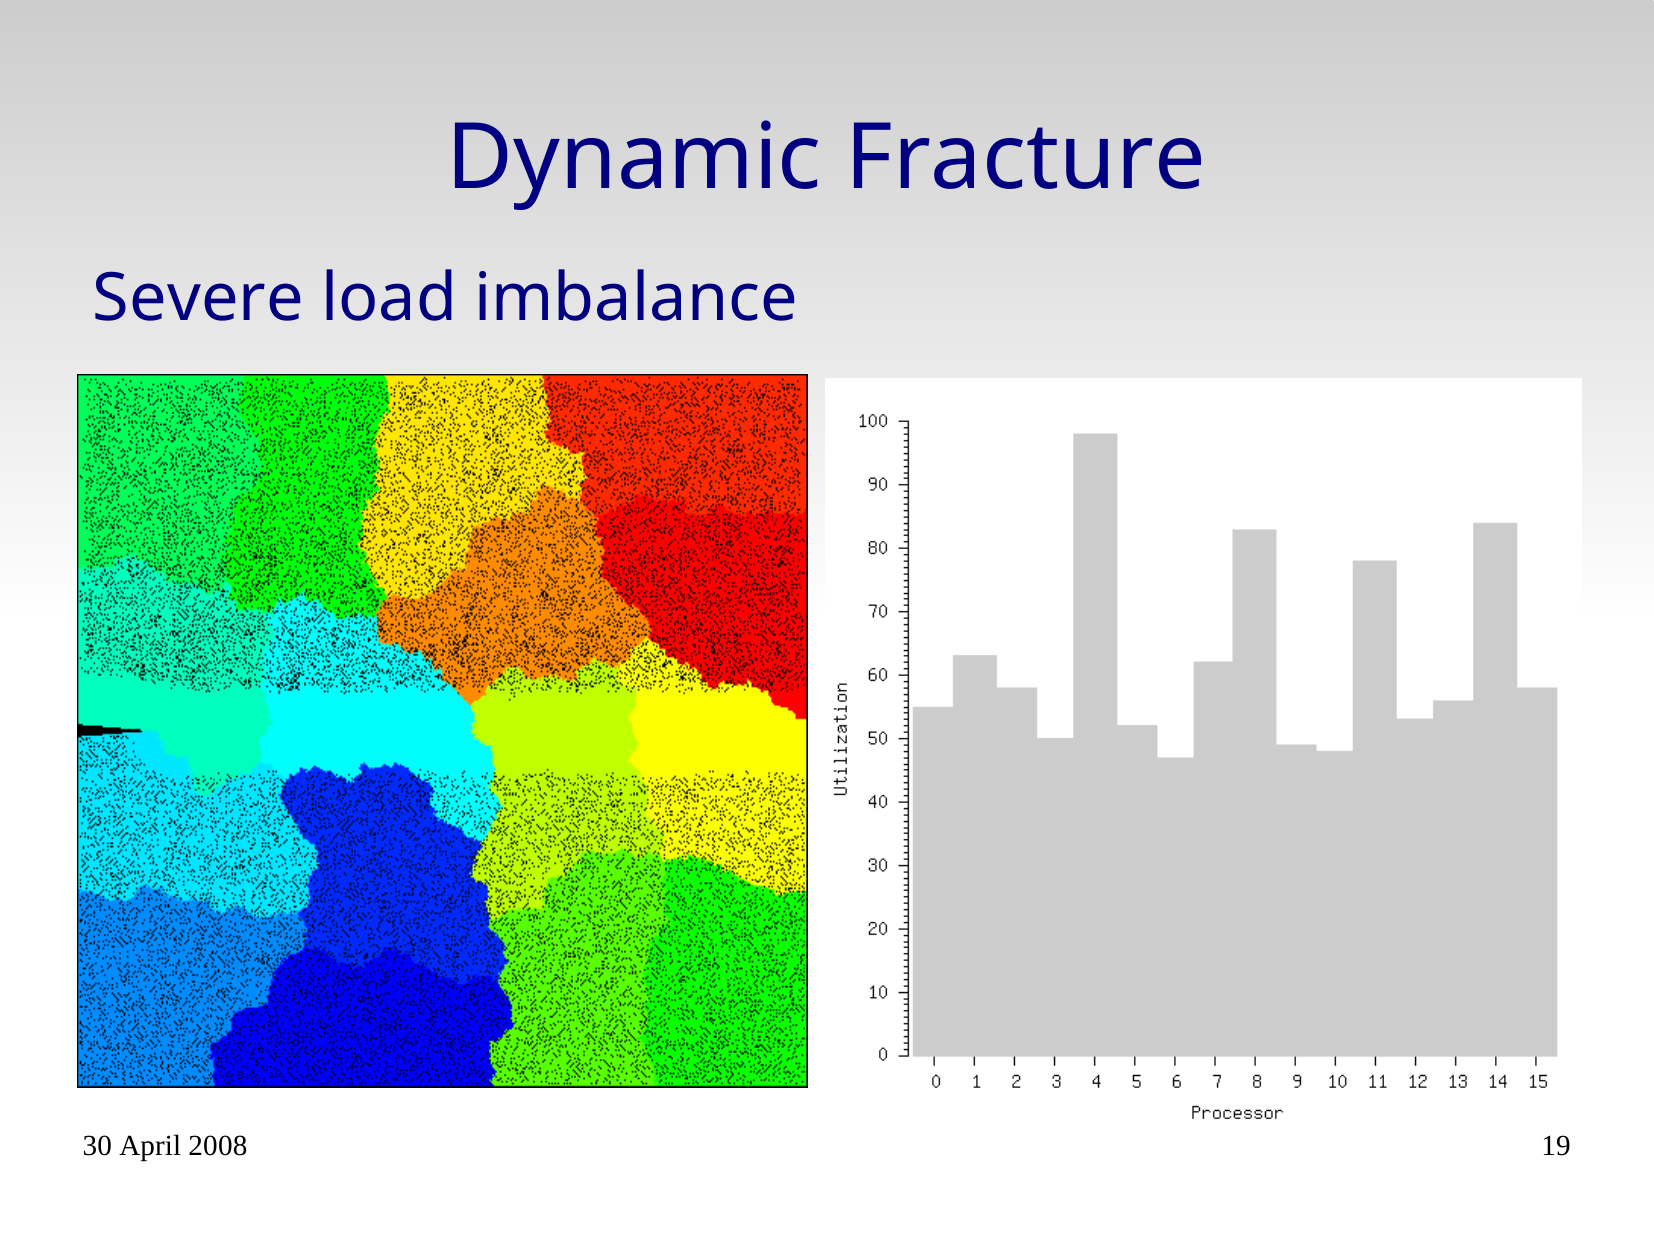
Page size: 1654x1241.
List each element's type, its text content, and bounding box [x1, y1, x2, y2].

title Dynamic Fracture [82, 49, 1571, 257]
list Severe load imbalance [75, 248, 1564, 1053]
picture [77, 374, 808, 1088]
picture [825, 378, 1582, 1132]
